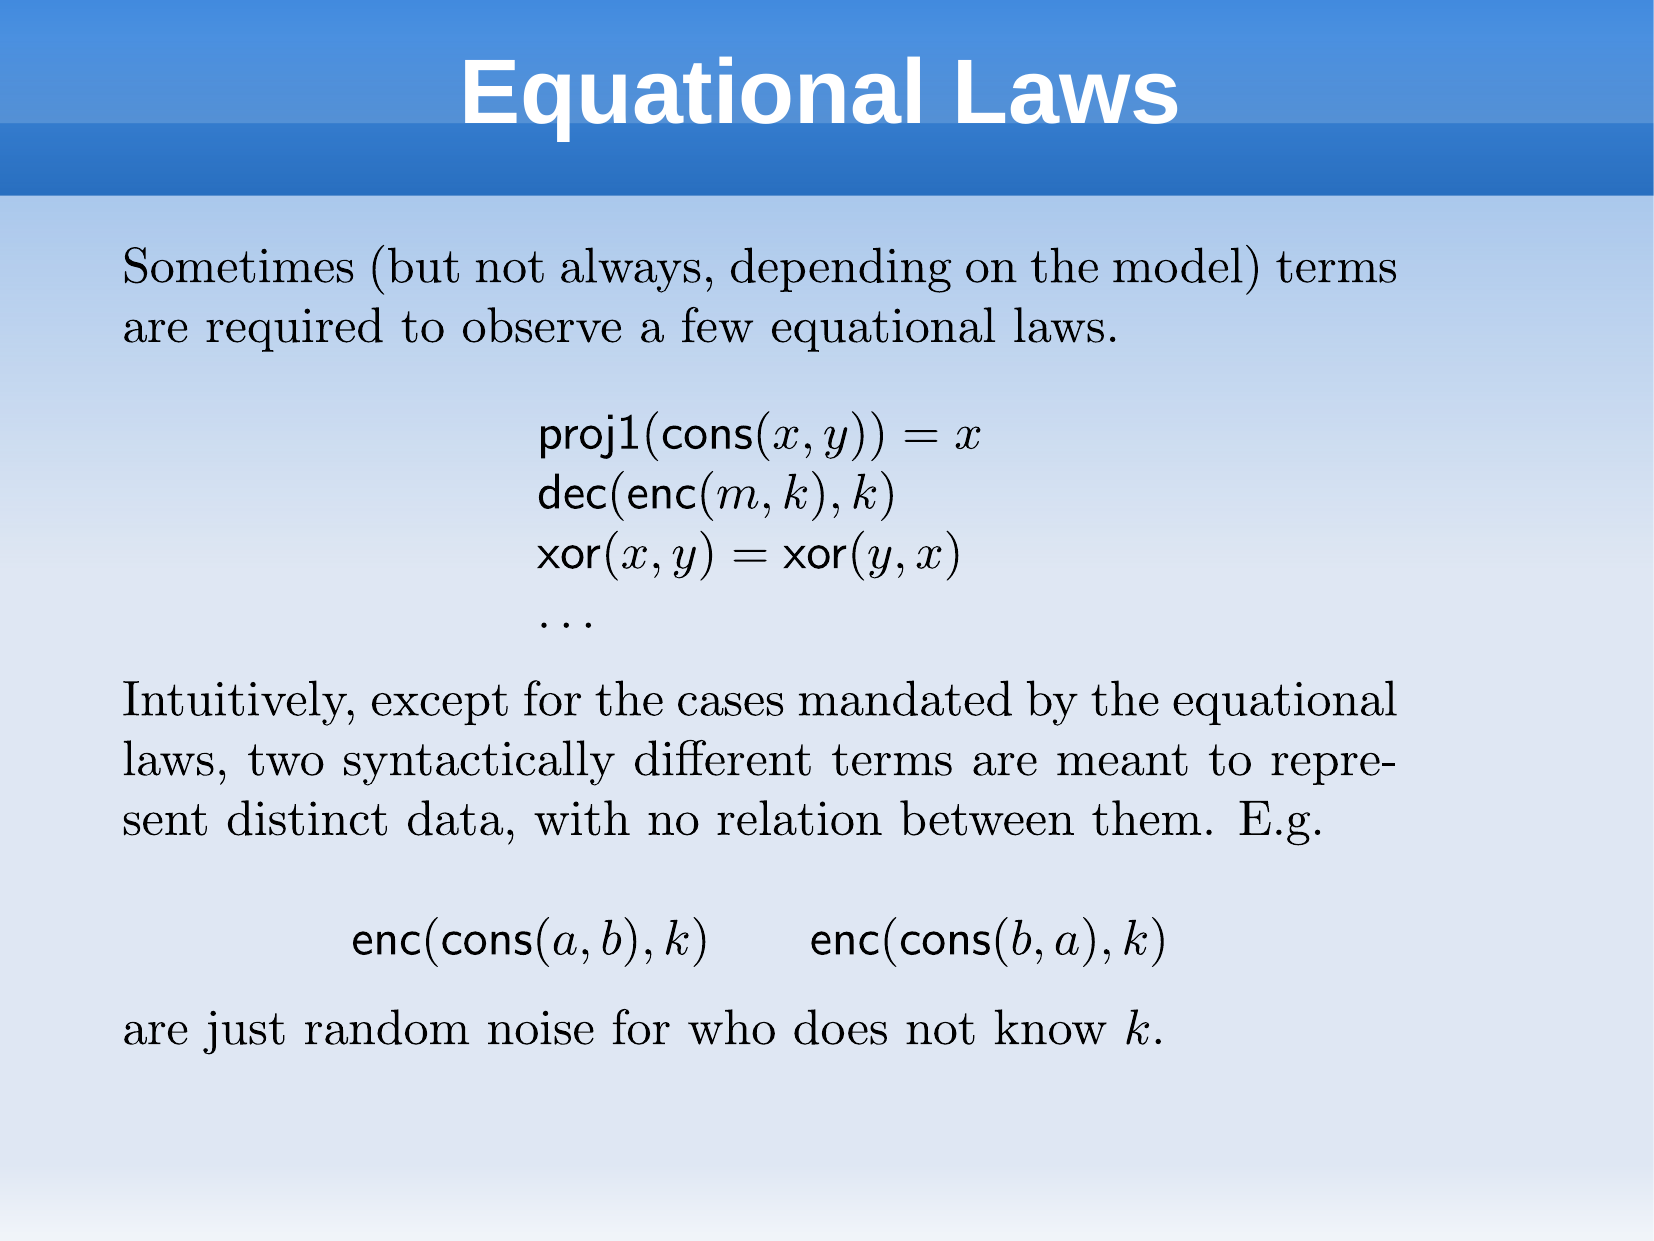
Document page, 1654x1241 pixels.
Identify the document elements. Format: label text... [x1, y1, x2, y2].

text_box [122, 244, 1398, 1055]
title Equational Laws [76, 0, 1565, 188]
picture [0, 0, 1654, 1241]
